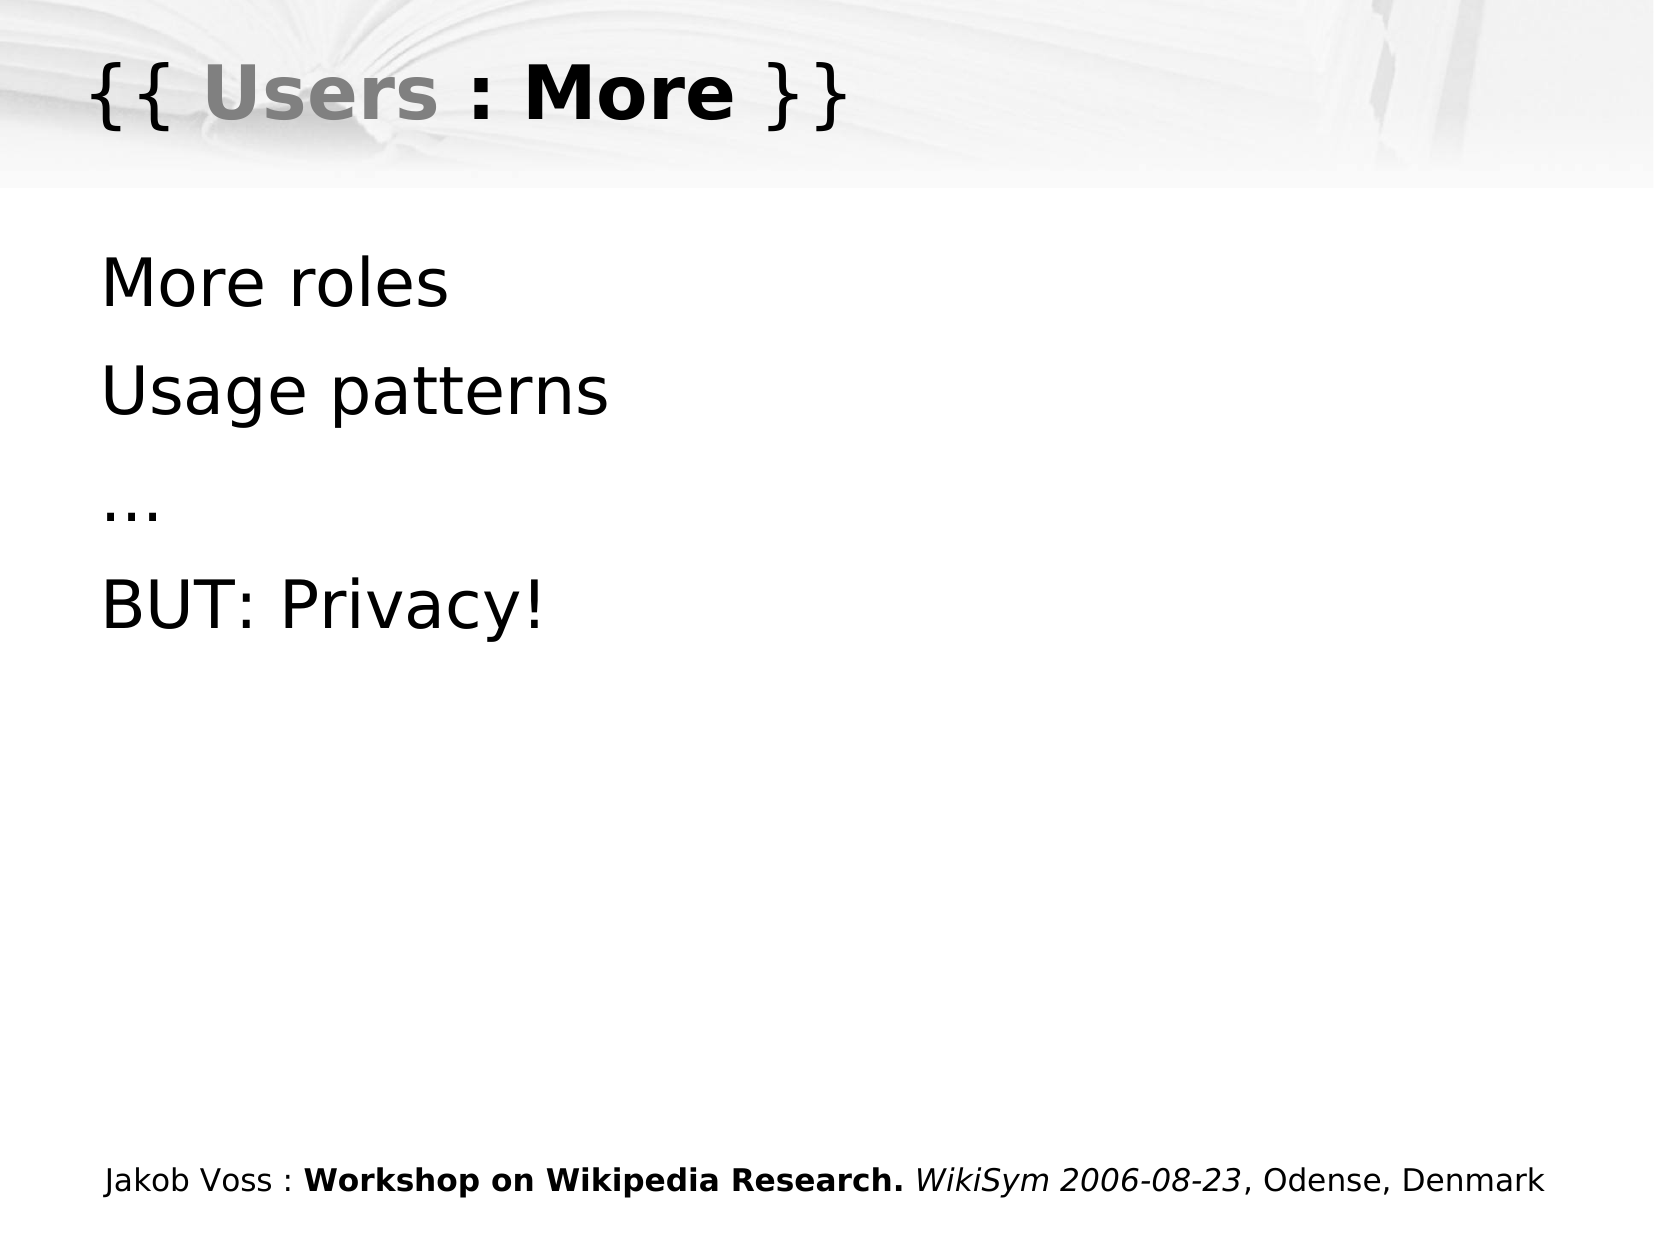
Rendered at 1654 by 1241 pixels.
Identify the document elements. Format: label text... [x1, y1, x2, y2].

list More roles Usage patterns ... BUT: Privacy! [82, 244, 1571, 1091]
picture [0, 0, 1654, 188]
title {{ Users : More }} [82, 37, 1571, 151]
